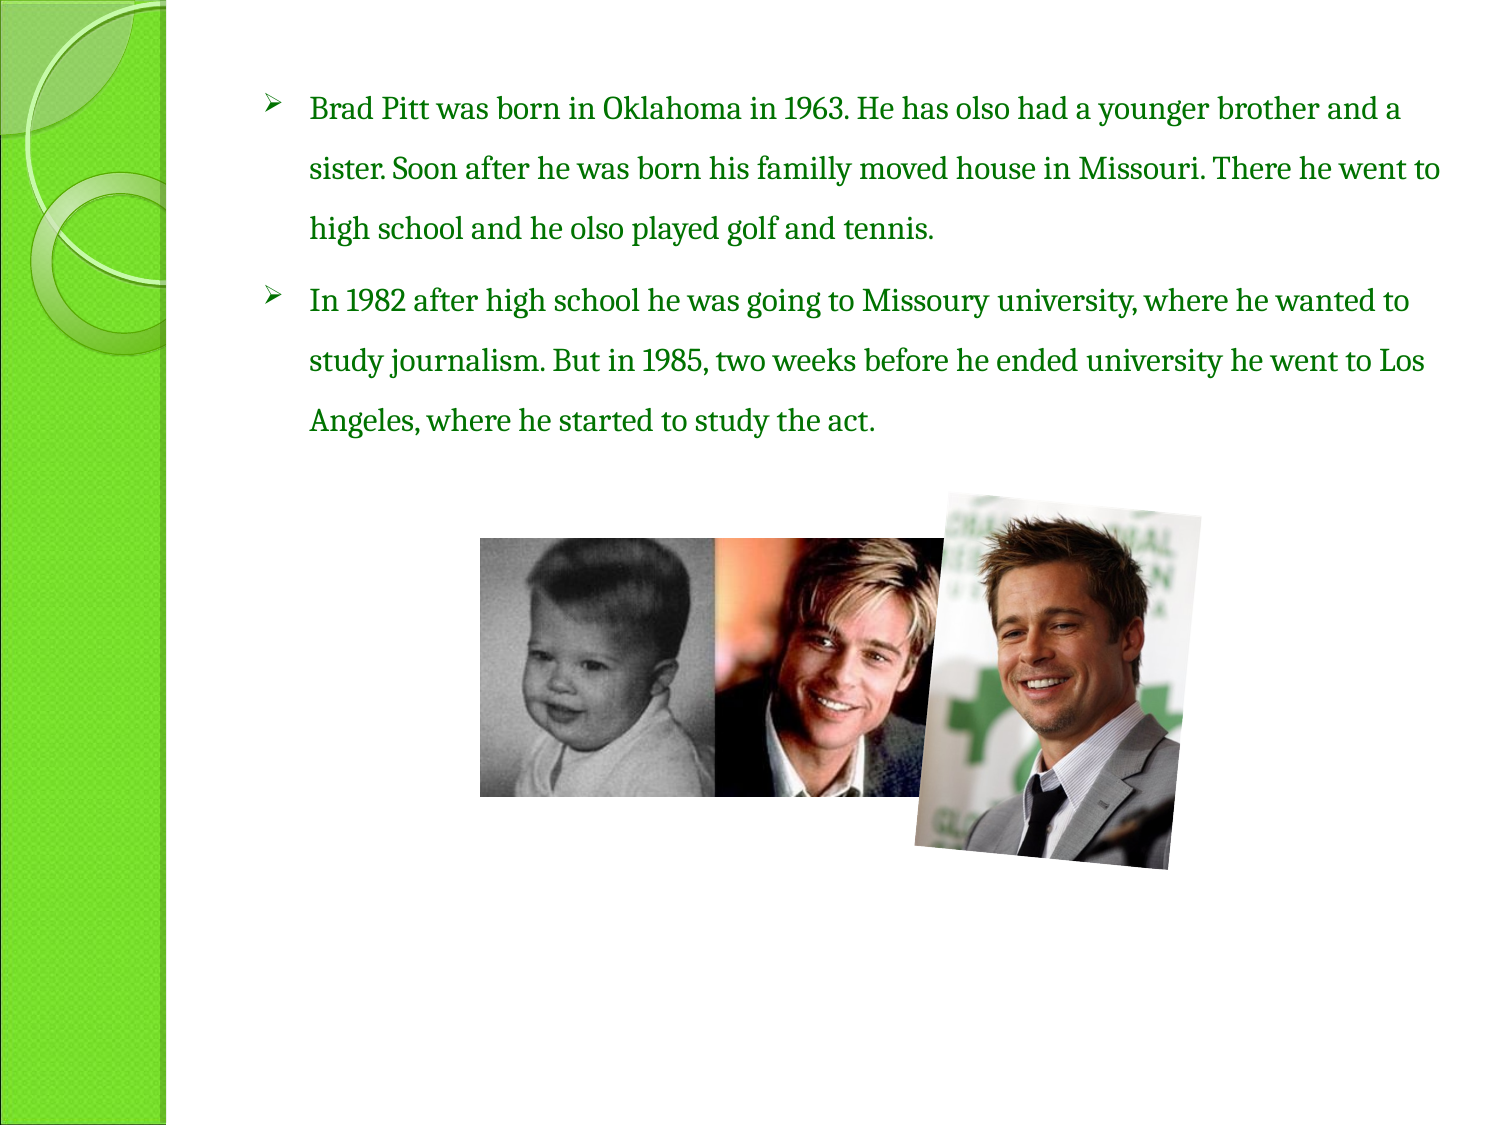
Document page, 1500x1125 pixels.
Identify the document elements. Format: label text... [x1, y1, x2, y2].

list Brad Pitt was born in Oklahoma in 1963. He has olso had a younger brother and a sister. Soon after he was born his familly moved house in Missouri. There he went to high school and he olso played golf and tennis. In 1982 after high school he was going to Missoury university, where he wanted to study journalism. But in 1985, two weeks before he ended university he went to Los Angeles, where he started to study the act. [234, 58, 1466, 1025]
picture [31, 11, 160, 207]
picture [53, 239, 160, 332]
picture [480, 491, 1202, 870]
picture [62, 195, 161, 280]
picture [136, 0, 160, 4]
picture [0, 134, 166, 1125]
